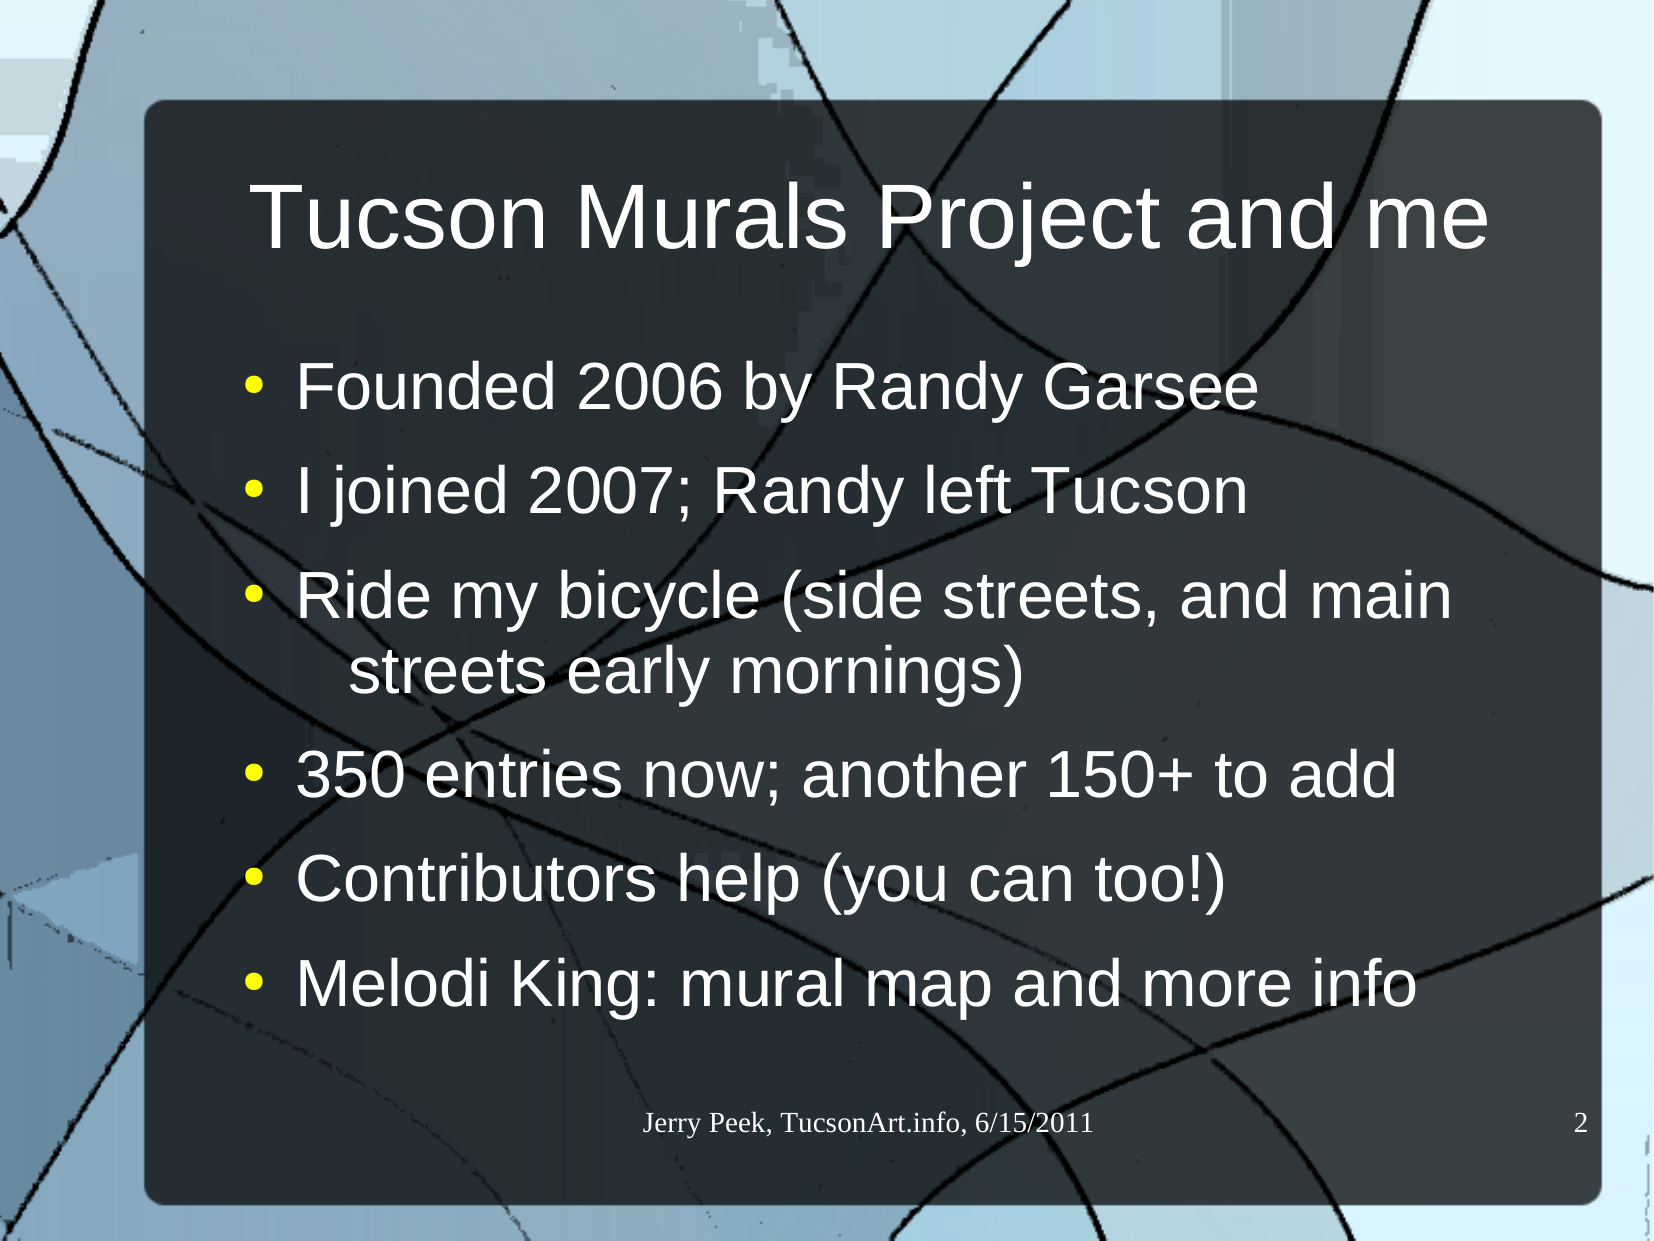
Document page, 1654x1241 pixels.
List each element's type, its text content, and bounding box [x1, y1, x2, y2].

picture [0, 0, 1654, 1241]
title Tucson Murals Project and me [159, 108, 1583, 325]
list Founded 2006 by Randy Garsee I joined 2007; Randy left Tucson Ride my bicycle (side streets, and main streets early mornings) 350 entries now; another 150+ to add Contributors help (you can too!) Melodi King: mural map and more info [206, 349, 1571, 1034]
